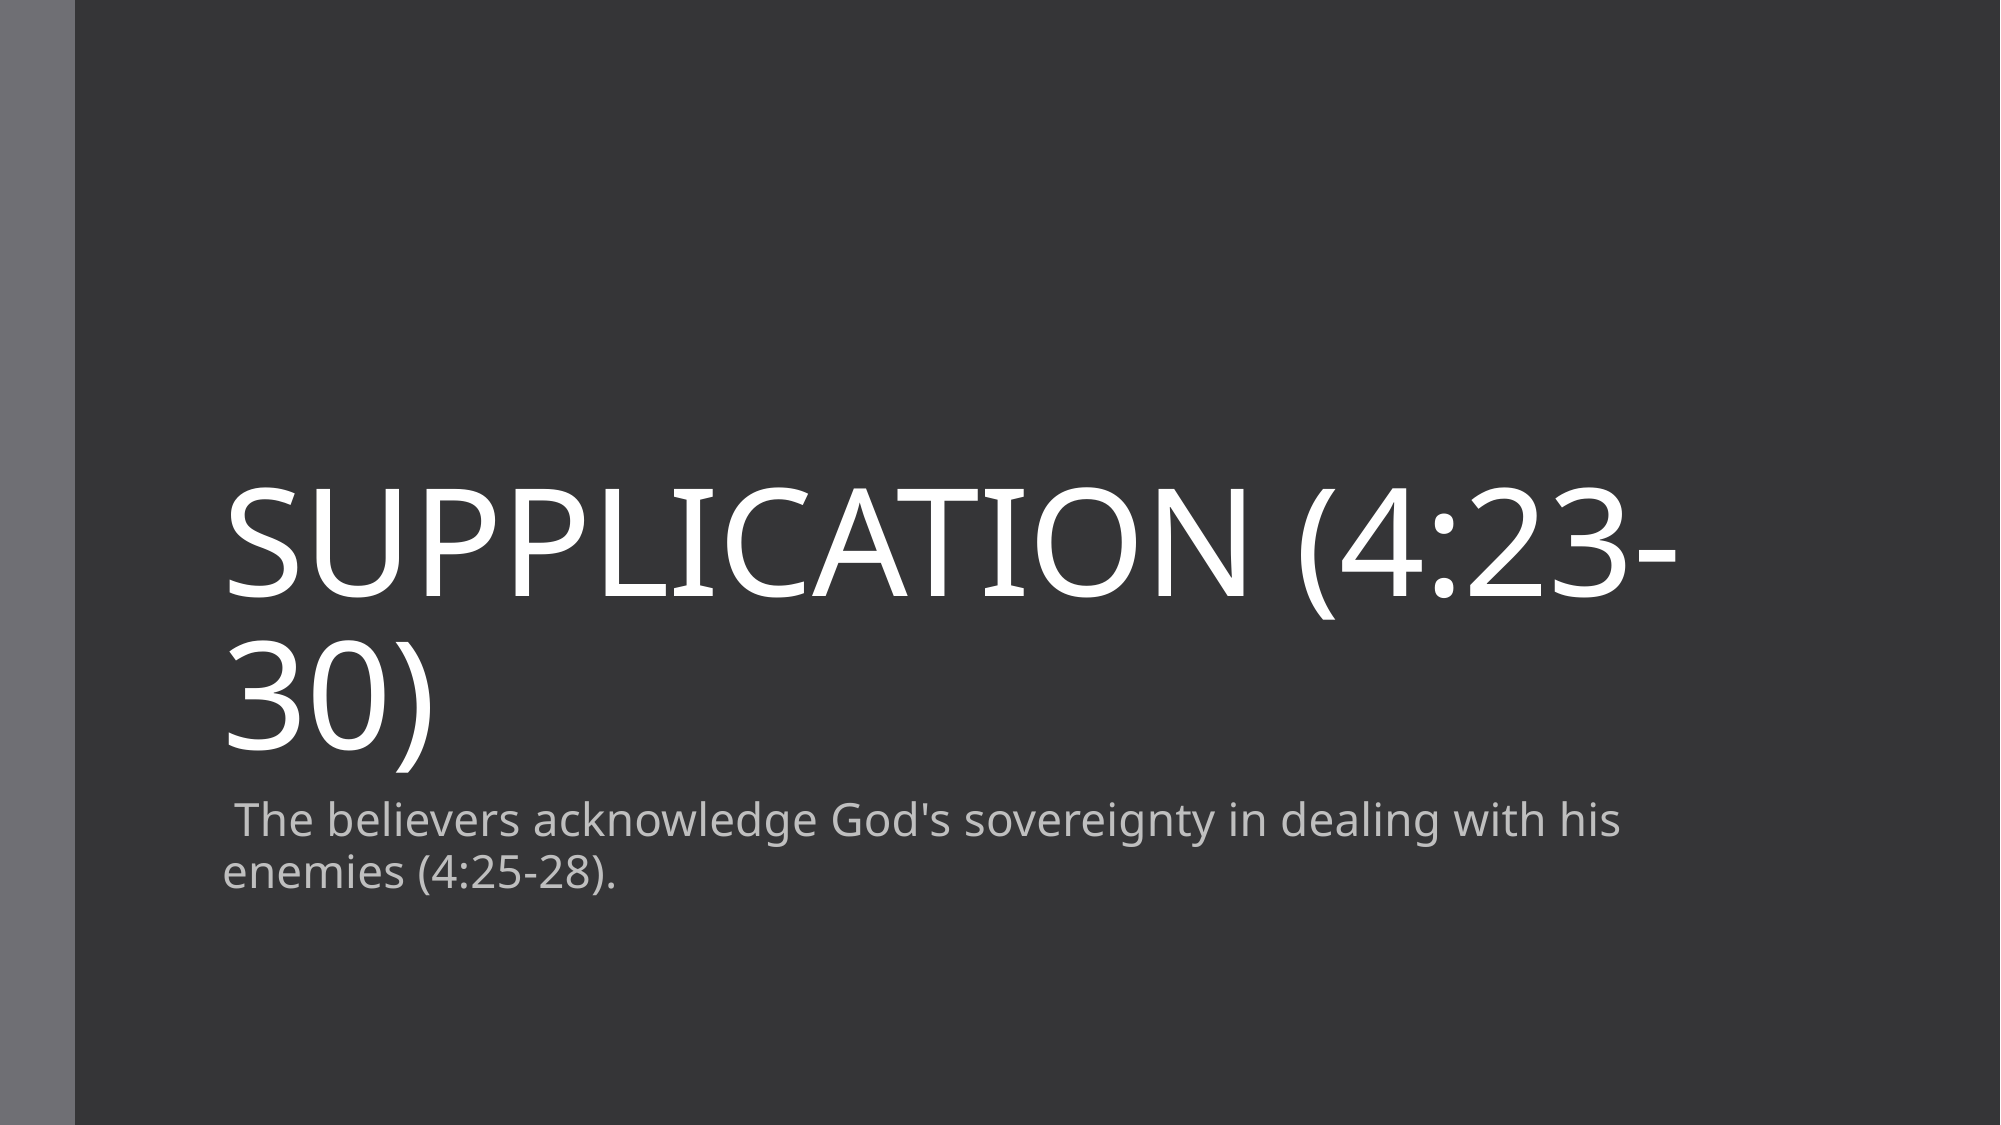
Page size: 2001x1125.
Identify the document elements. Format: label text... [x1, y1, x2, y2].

subtitle The believers acknowledge God's sovereignty in dealing with his enemies (4:25-28). [206, 787, 1752, 1066]
title SUPPLICATION (4:23-30) [206, 124, 1752, 787]
